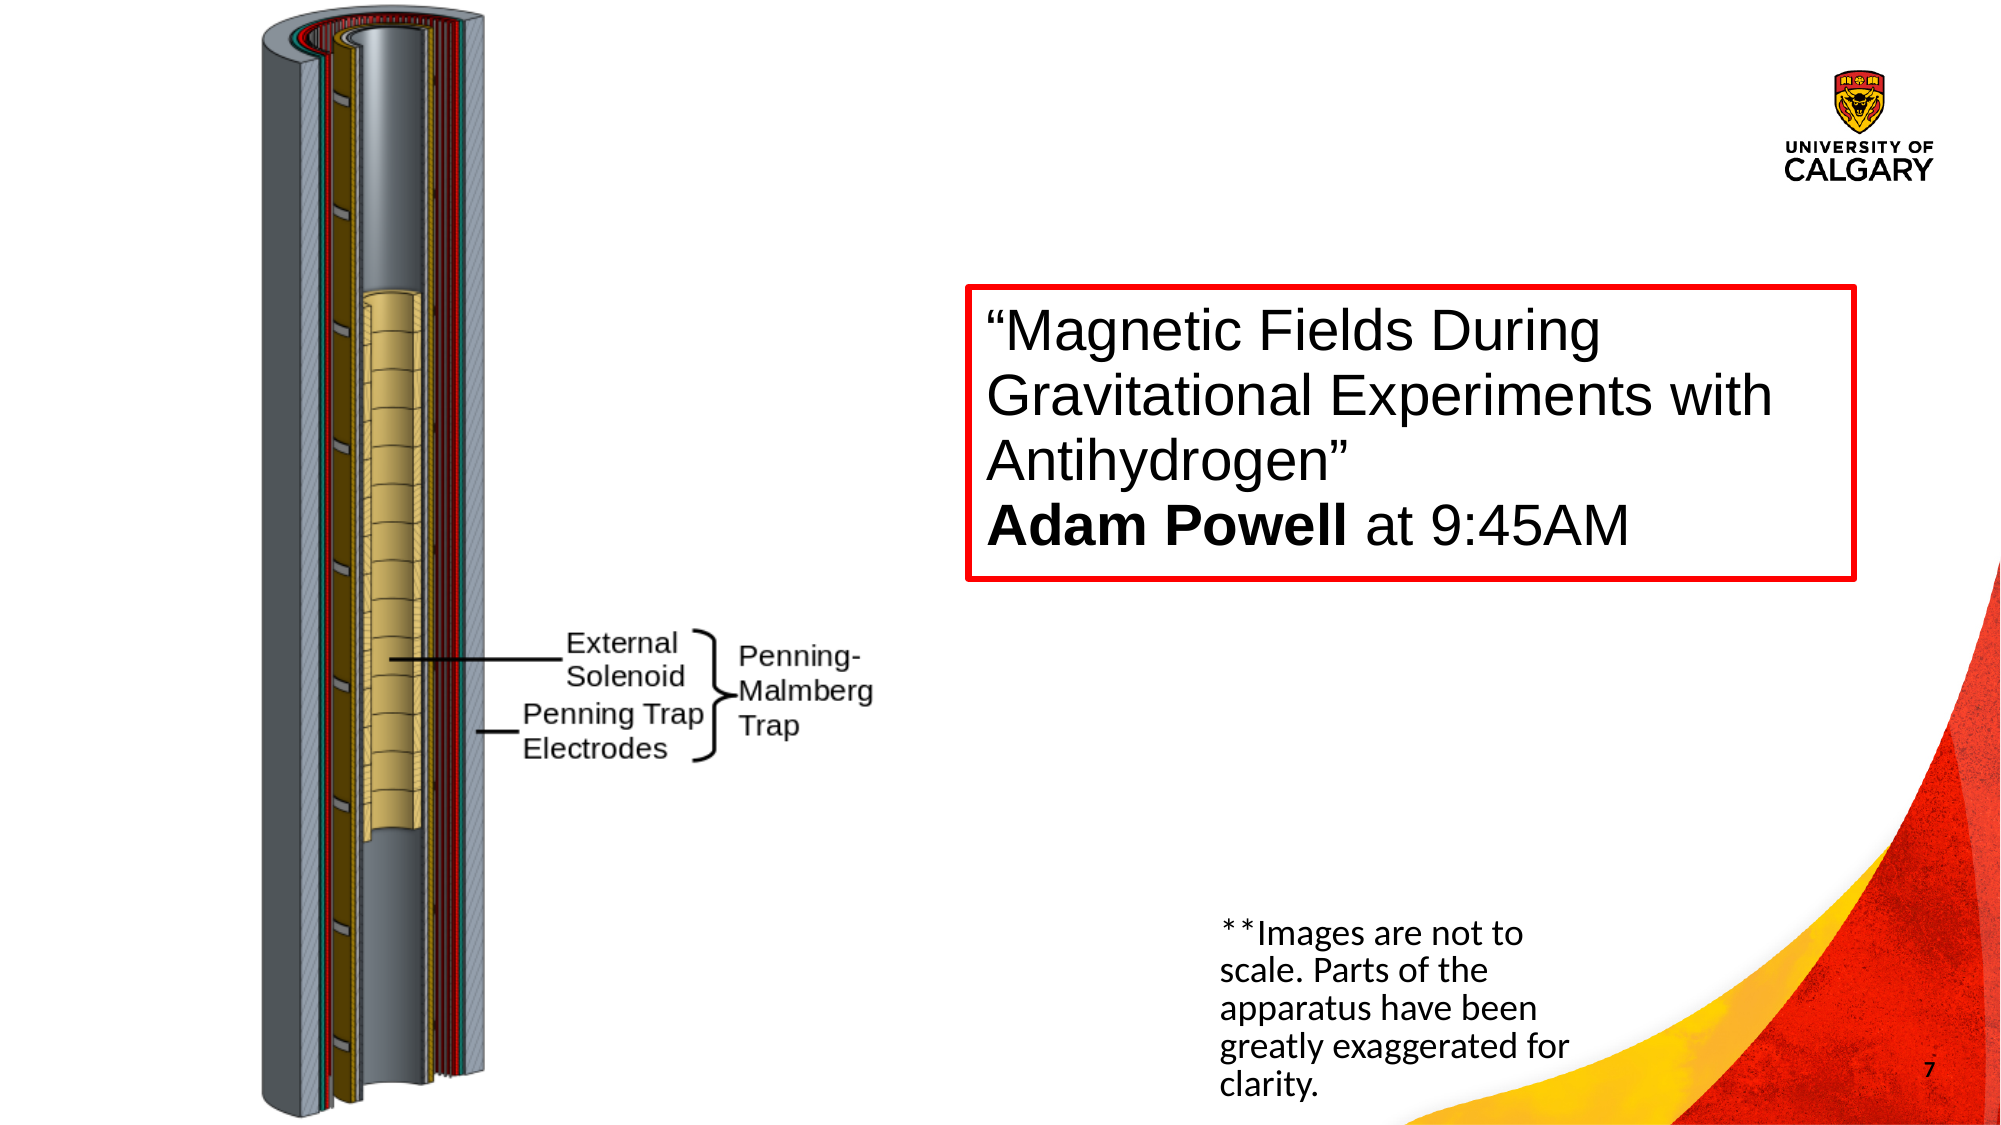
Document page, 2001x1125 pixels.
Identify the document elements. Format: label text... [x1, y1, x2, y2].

text_box <number> [1630, 1046, 1951, 1107]
text_box “Magnetic Fields During Gravitational Experiments with Antihydrogen” Adam Powell at 9:45AM [968, 286, 1855, 579]
picture [0, 0, 2001, 1125]
text_box **Images are not to scale. Parts of the apparatus have been greatly exaggerated for clarity. [1204, 909, 1630, 1113]
